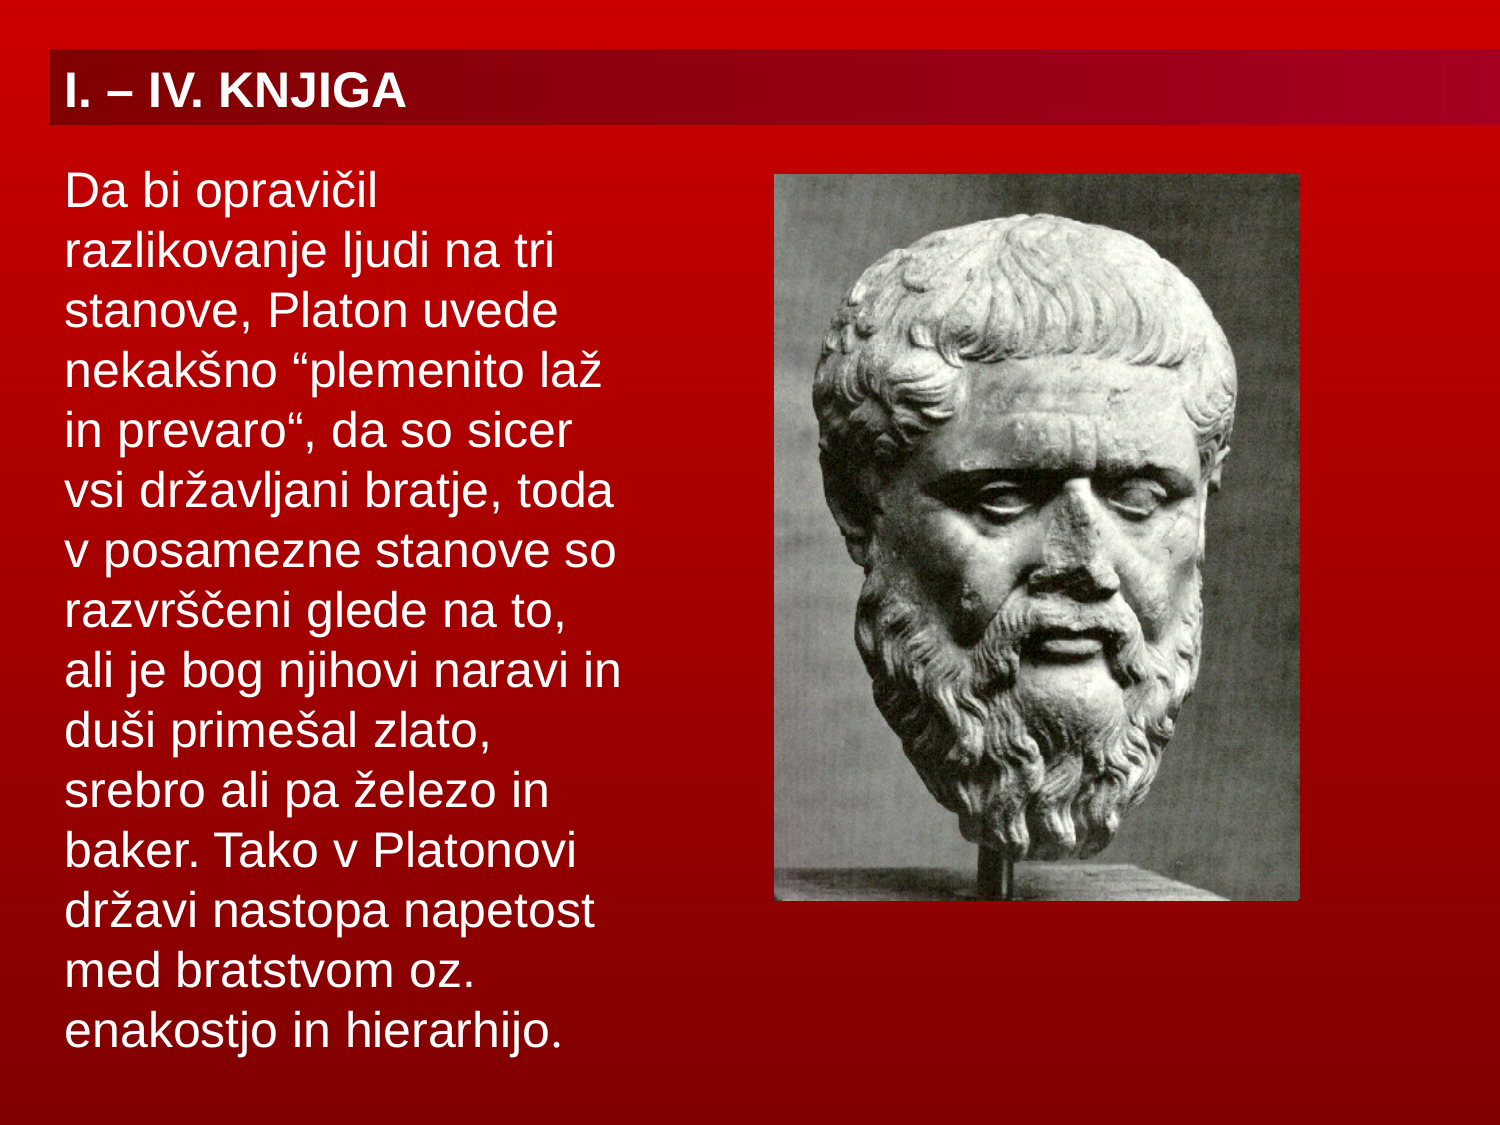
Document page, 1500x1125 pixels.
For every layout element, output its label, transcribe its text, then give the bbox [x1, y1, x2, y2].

text_box I. – IV. KNJIGA [50, 49, 1500, 125]
text_box Da bi opravičil razlikovanje ljudi na tri stanove, Platon uvede nekakšno “plemenito laž in prevaro“, da so sicer vsi državljani bratje, toda v posamezne stanove so razvrščeni glede na to, ali je bog njihovi naravi in duši primešal zlato, srebro ali pa železo in baker. Tako v Platonovi državi nastopa napetost med bratstvom oz. enakostjo in hierarhijo. [49, 149, 650, 1065]
picture [774, 174, 1300, 901]
